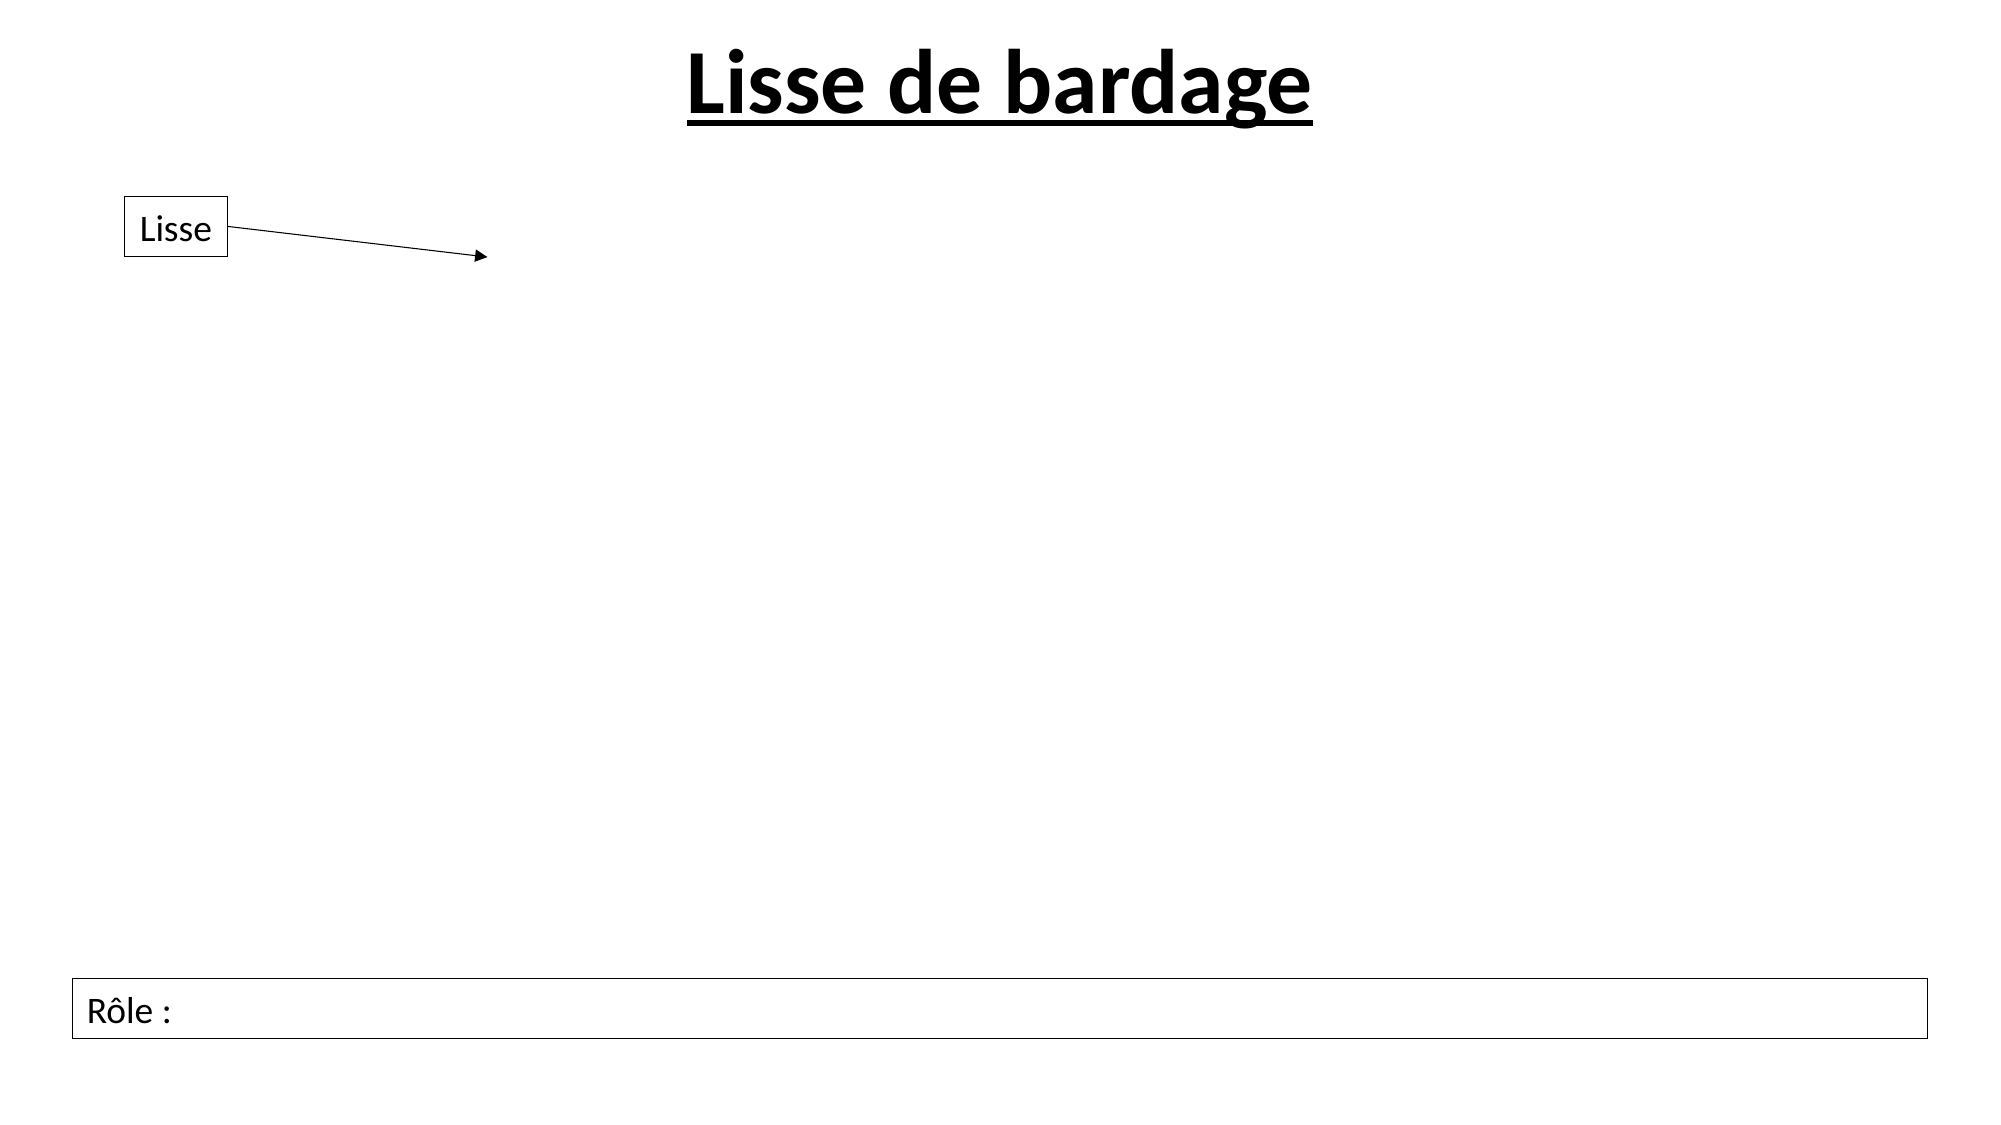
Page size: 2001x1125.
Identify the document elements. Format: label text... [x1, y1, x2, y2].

text_box Rôle : [72, 978, 1928, 1039]
text_box Lisse [124, 196, 228, 257]
text_box Lisse de bardage [671, 14, 1329, 140]
